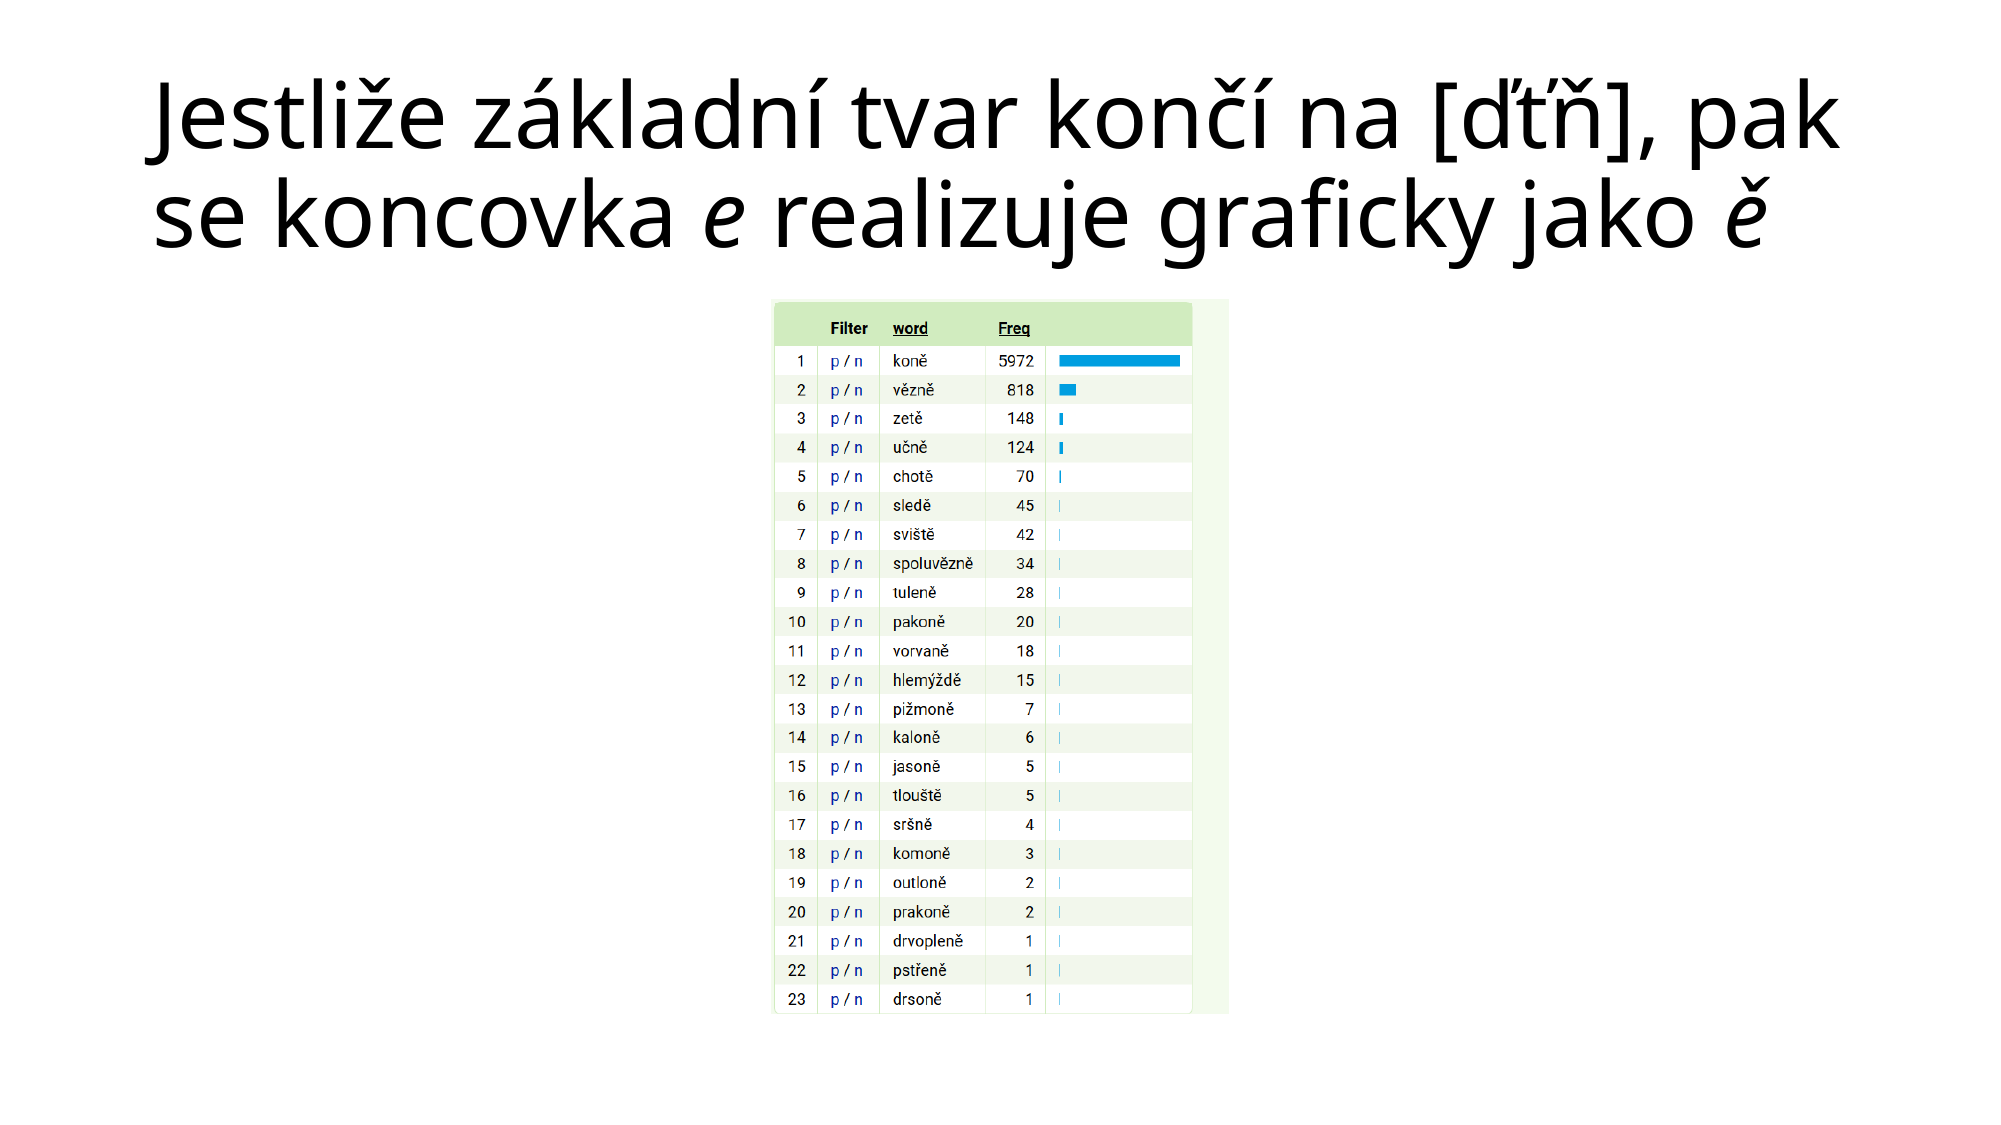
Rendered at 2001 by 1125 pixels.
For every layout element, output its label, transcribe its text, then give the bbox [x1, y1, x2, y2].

title Jestliže základní tvar končí na [ďťň], pak se koncovka e realizuje graficky jako ě [137, 59, 1863, 278]
picture [771, 299, 1229, 1014]
